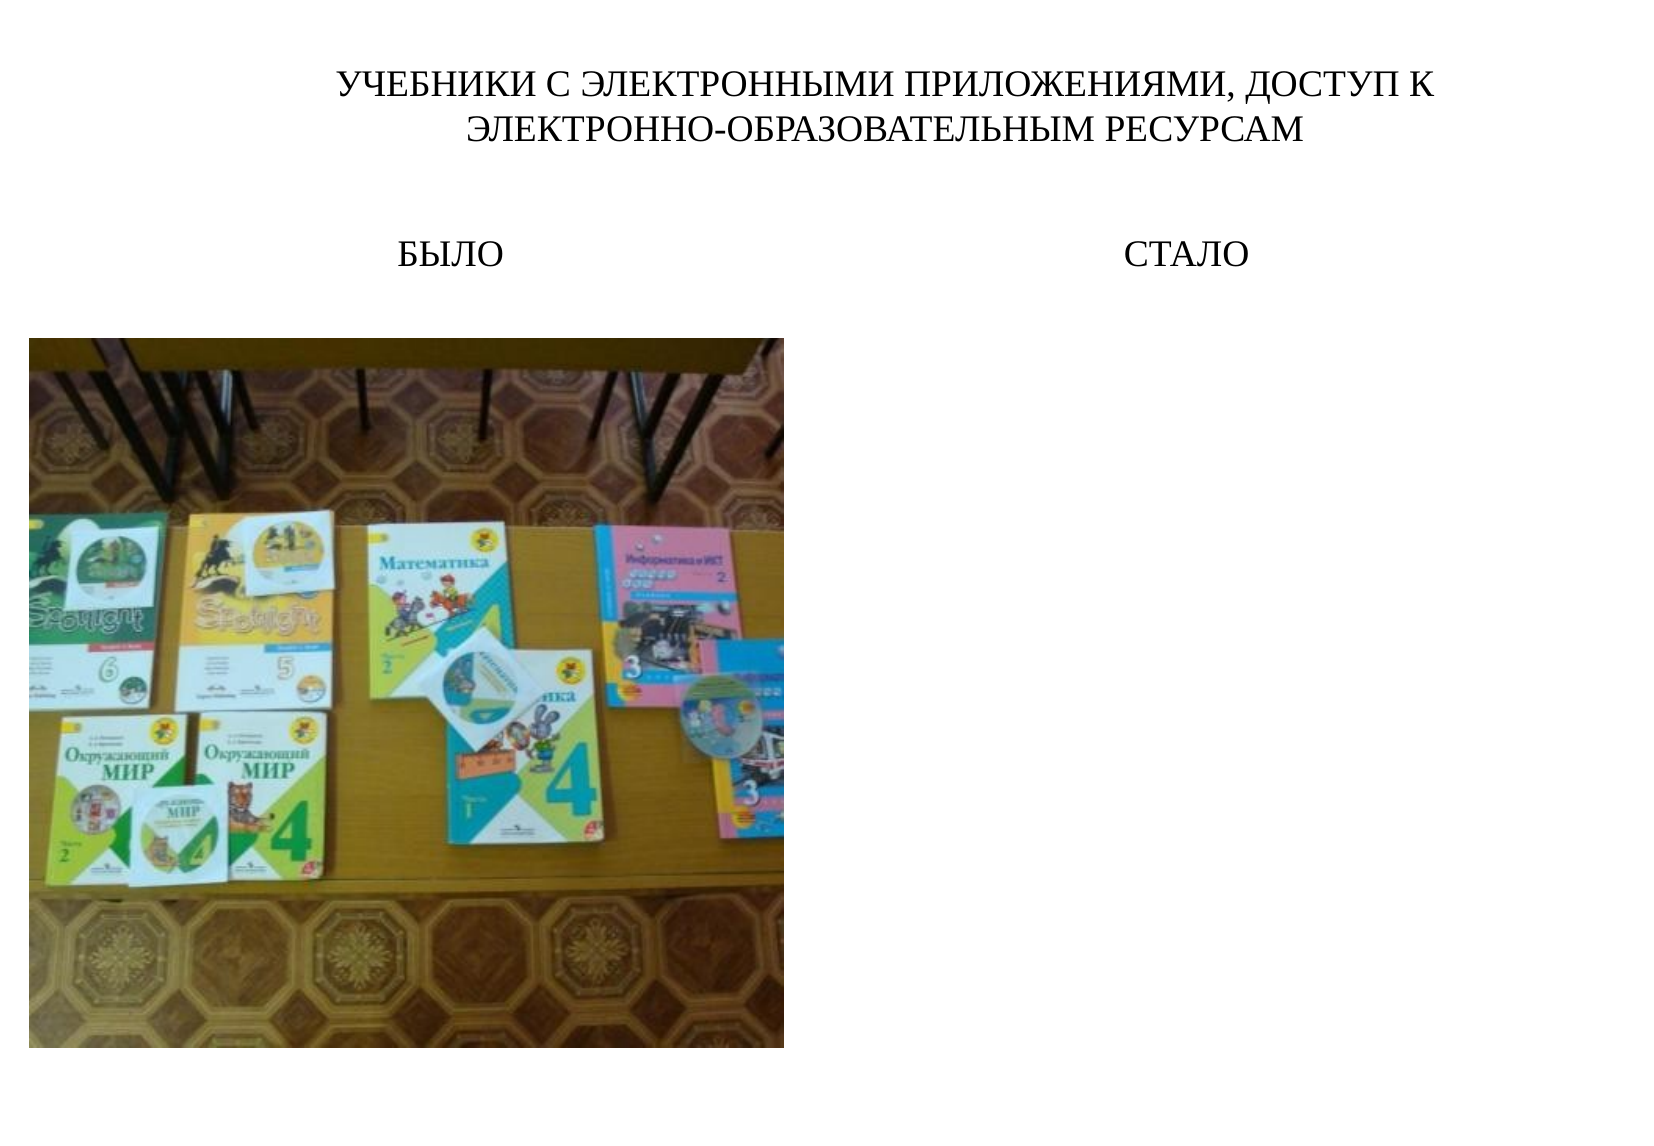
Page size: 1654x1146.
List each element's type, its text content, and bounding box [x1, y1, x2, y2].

text_box СТАЛО [1109, 221, 1264, 281]
picture [29, 338, 784, 1048]
title УЧЕБНИКИ С ЭЛЕКТРОННЫМИ ПРИЛОЖЕНИЯМИ, ДОСТУП К ЭЛЕКТРОННО-ОБРАЗОВАТЕЛЬНЫМ РЕСУРСАМ [193, 45, 1577, 163]
text_box БЫЛО [382, 221, 519, 281]
